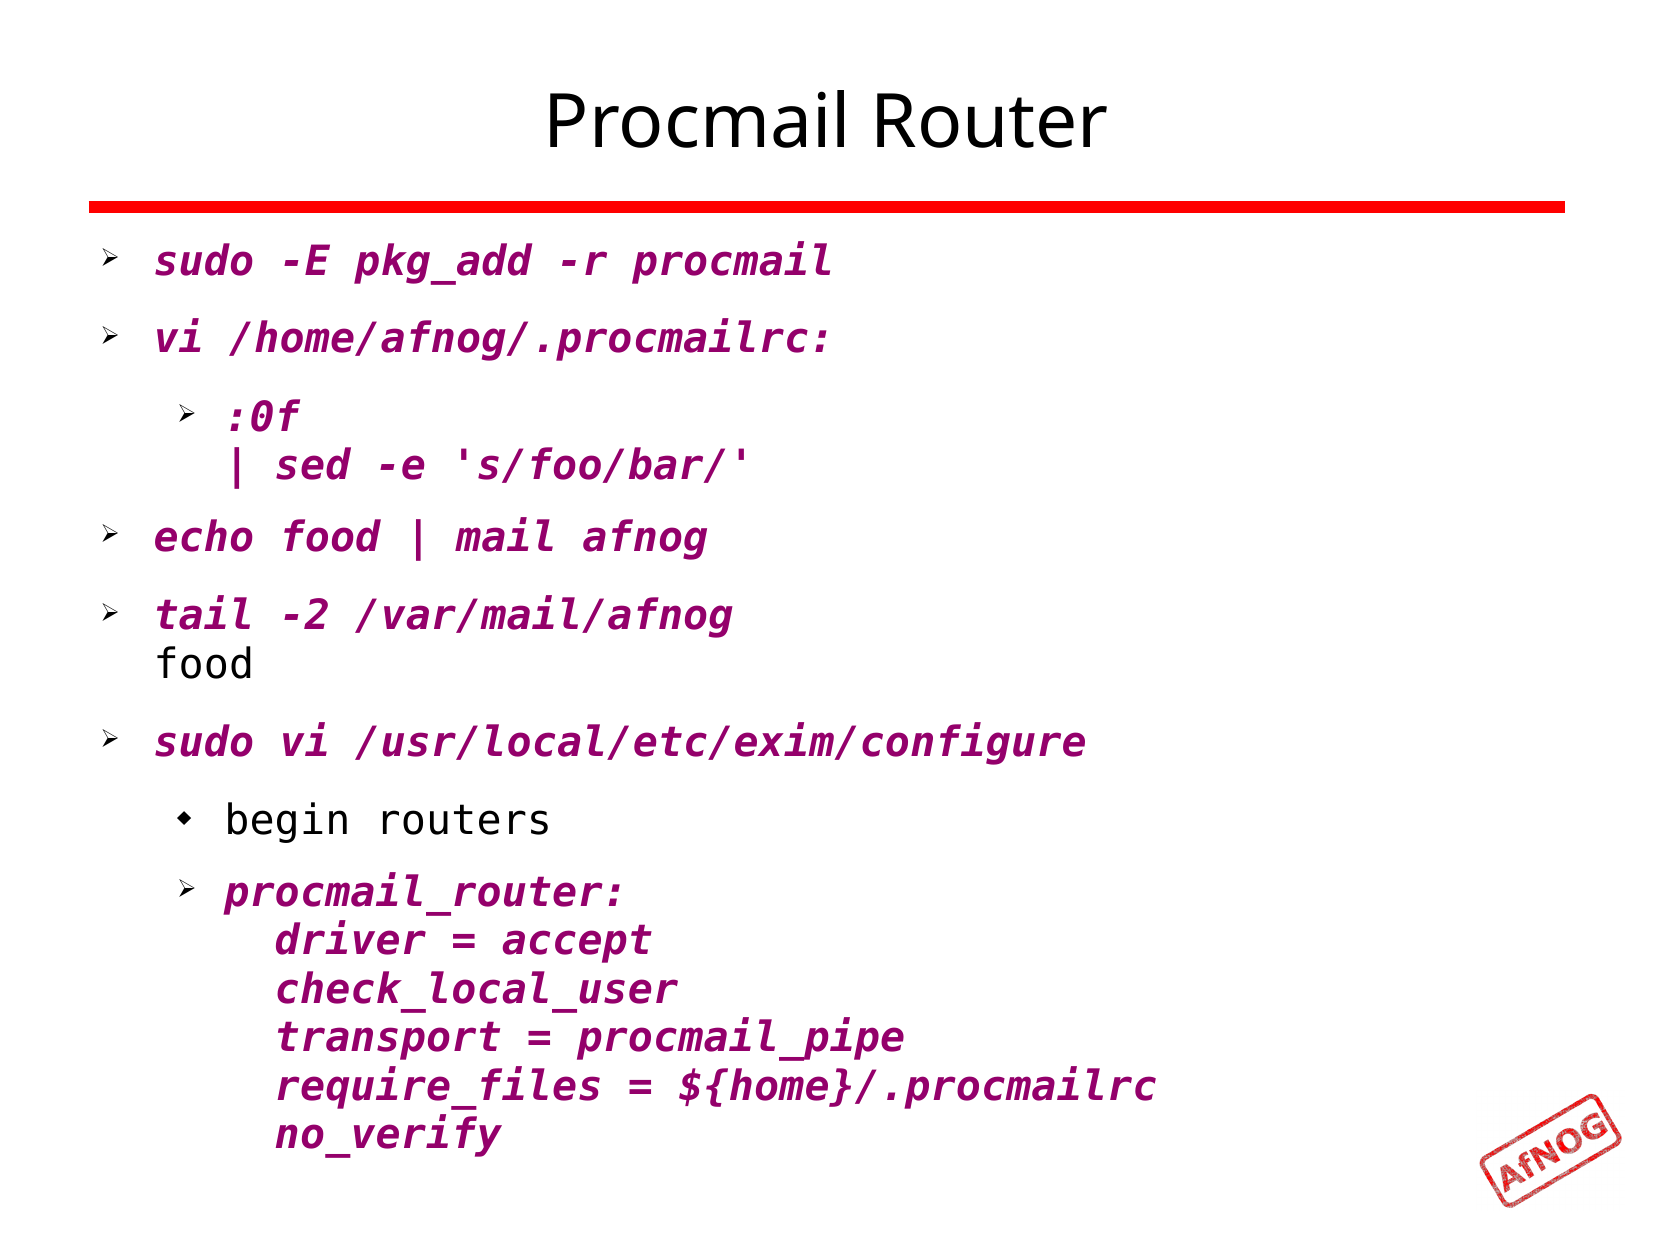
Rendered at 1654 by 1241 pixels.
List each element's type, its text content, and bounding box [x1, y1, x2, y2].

title Procmail Router [88, 29, 1565, 207]
list sudo -E pkg_add -r procmail vi /home/afnog/.procmailrc: :0f | sed -e 's/foo/bar/' echo food | mail afnog tail -2 /var/mail/afnog food sudo vi /usr/local/etc/exim/configure begin routers procmail_router: driver = accept check_local_user transport = procmail_pipe require_files = ${home}/.procmailrc no_verify [82, 236, 1571, 1159]
picture [1476, 1090, 1625, 1211]
